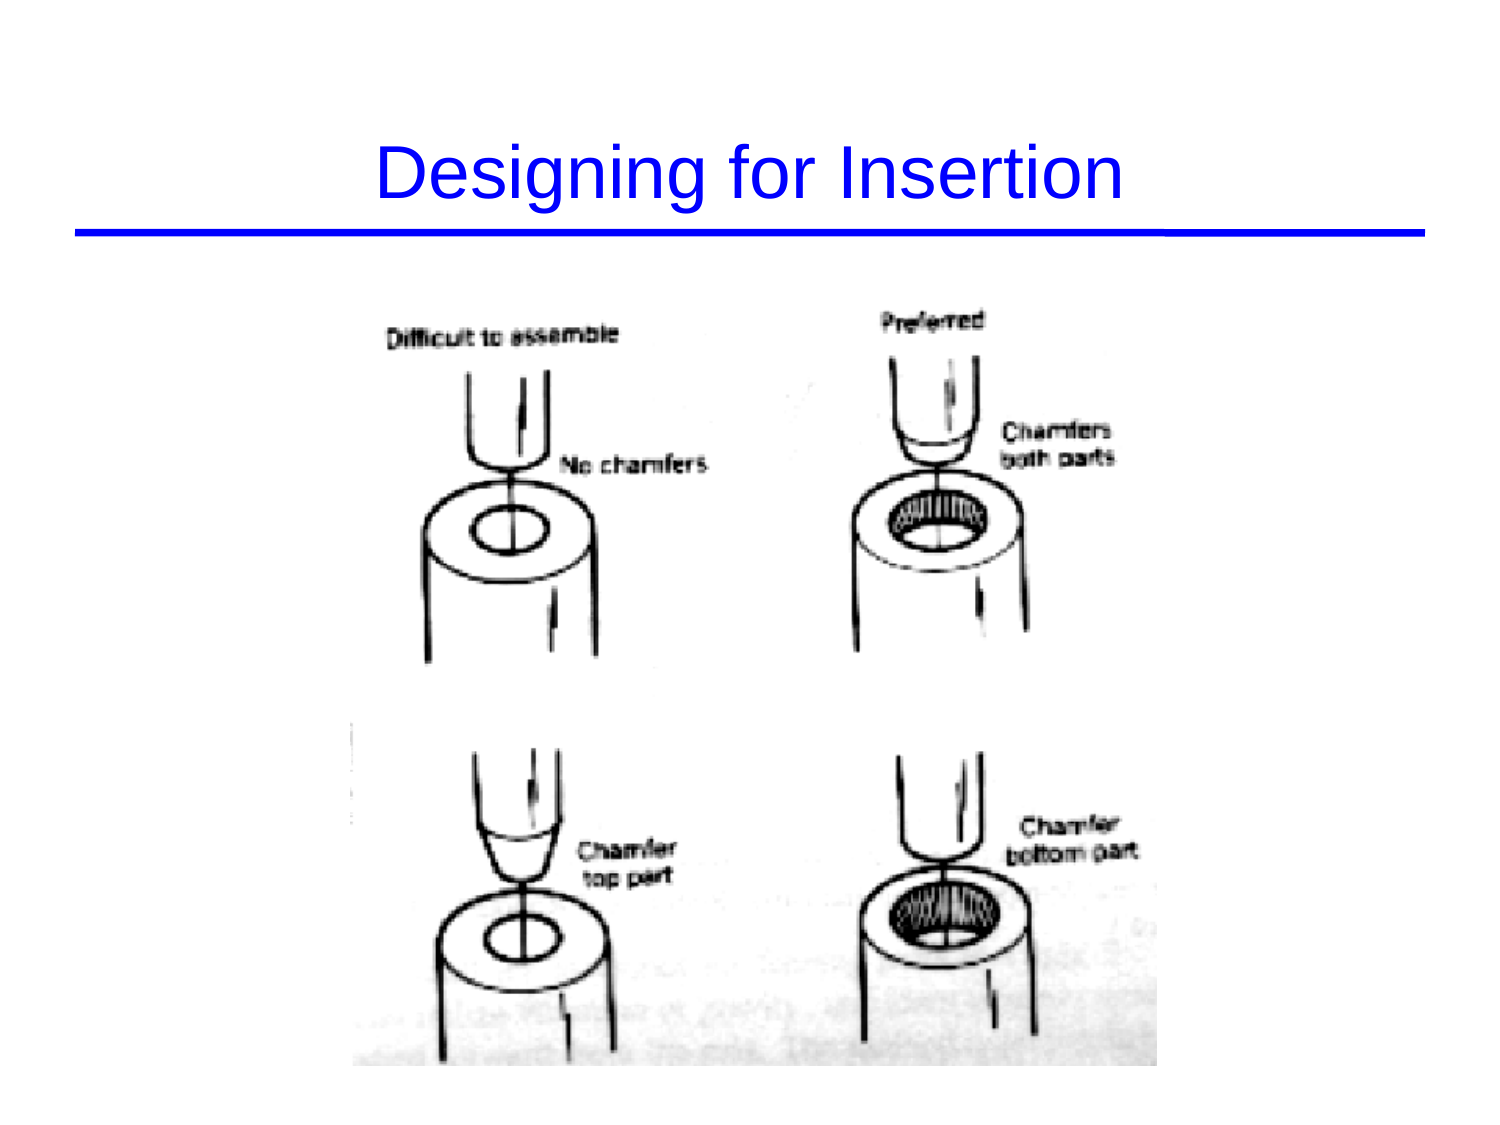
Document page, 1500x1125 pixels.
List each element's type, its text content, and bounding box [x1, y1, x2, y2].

picture [350, 287, 1157, 1066]
title Designing for Insertion [112, 99, 1388, 238]
